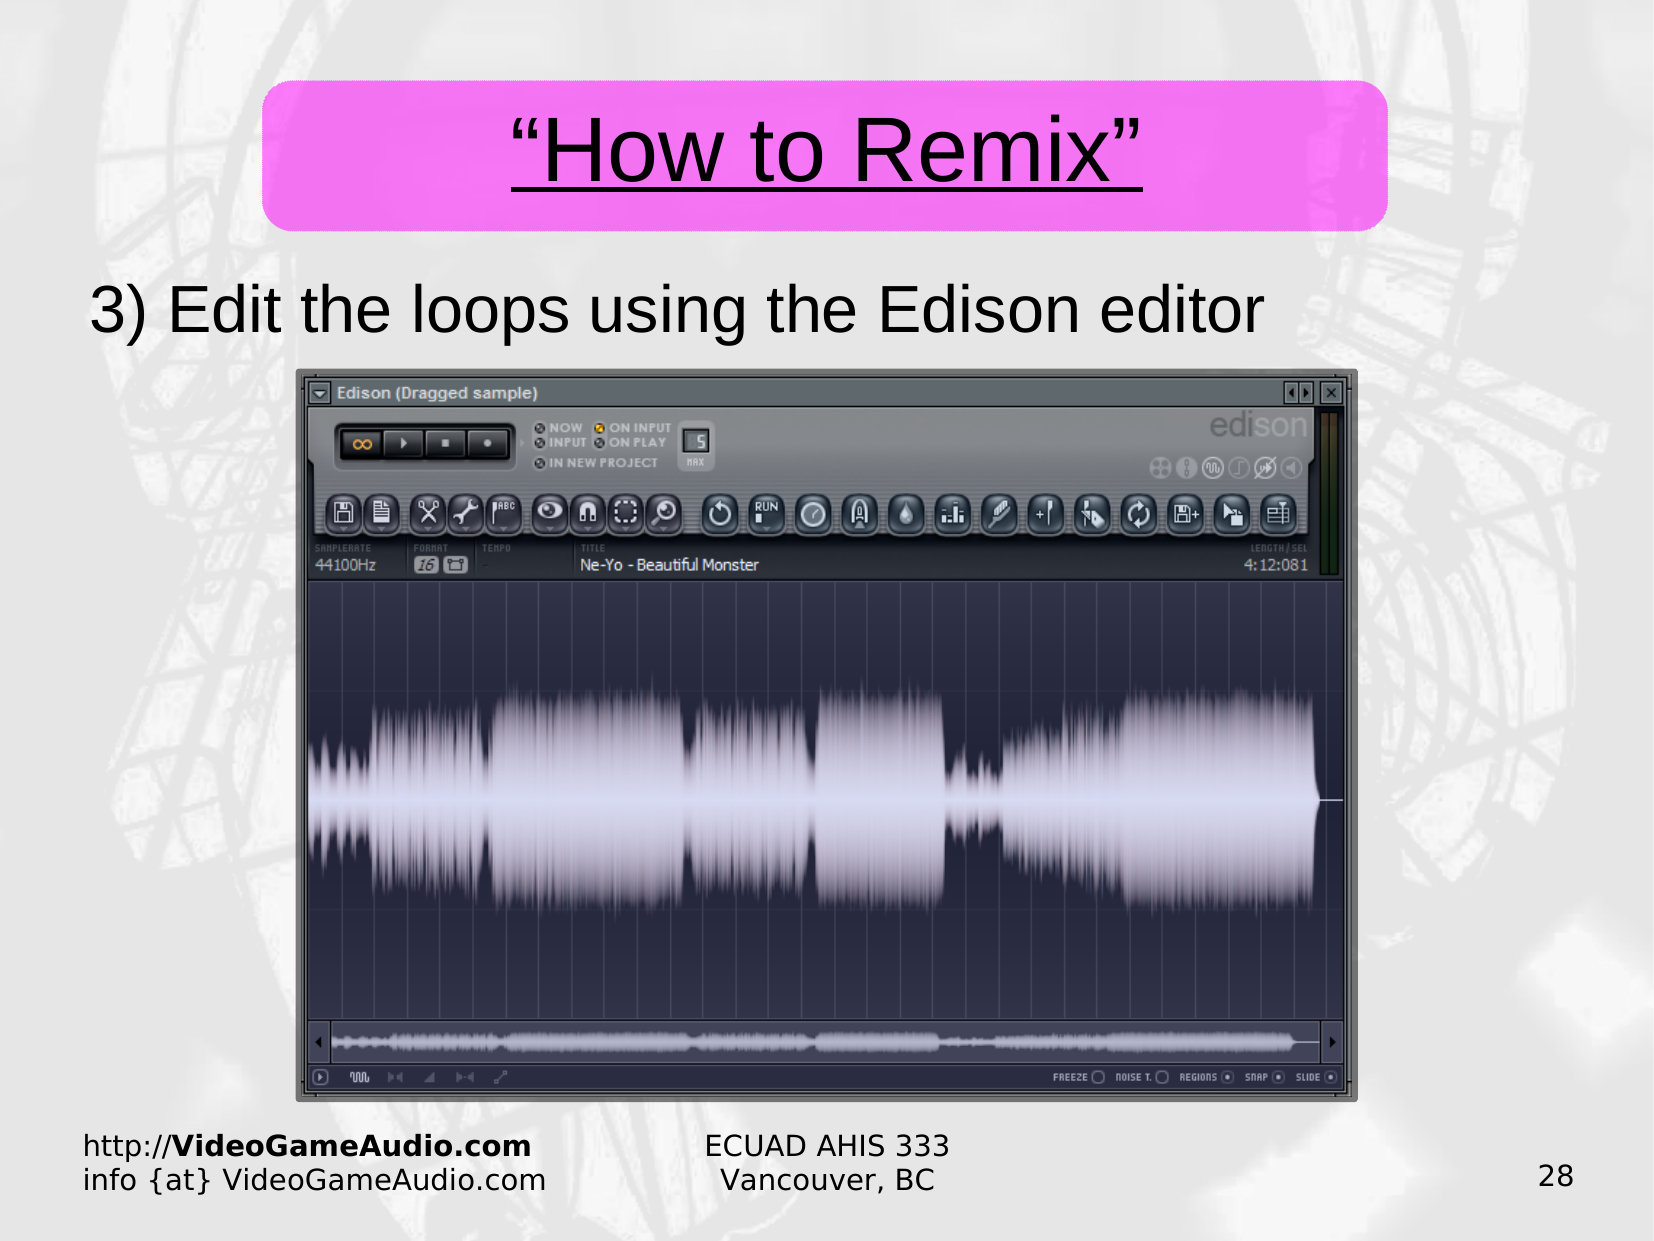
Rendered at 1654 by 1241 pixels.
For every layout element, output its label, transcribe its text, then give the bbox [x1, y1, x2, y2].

text_box 3) Edit the loops using the Edison editor [75, 270, 1576, 376]
picture [0, 0, 1654, 1241]
title “How to Remix” [82, 49, 1571, 257]
